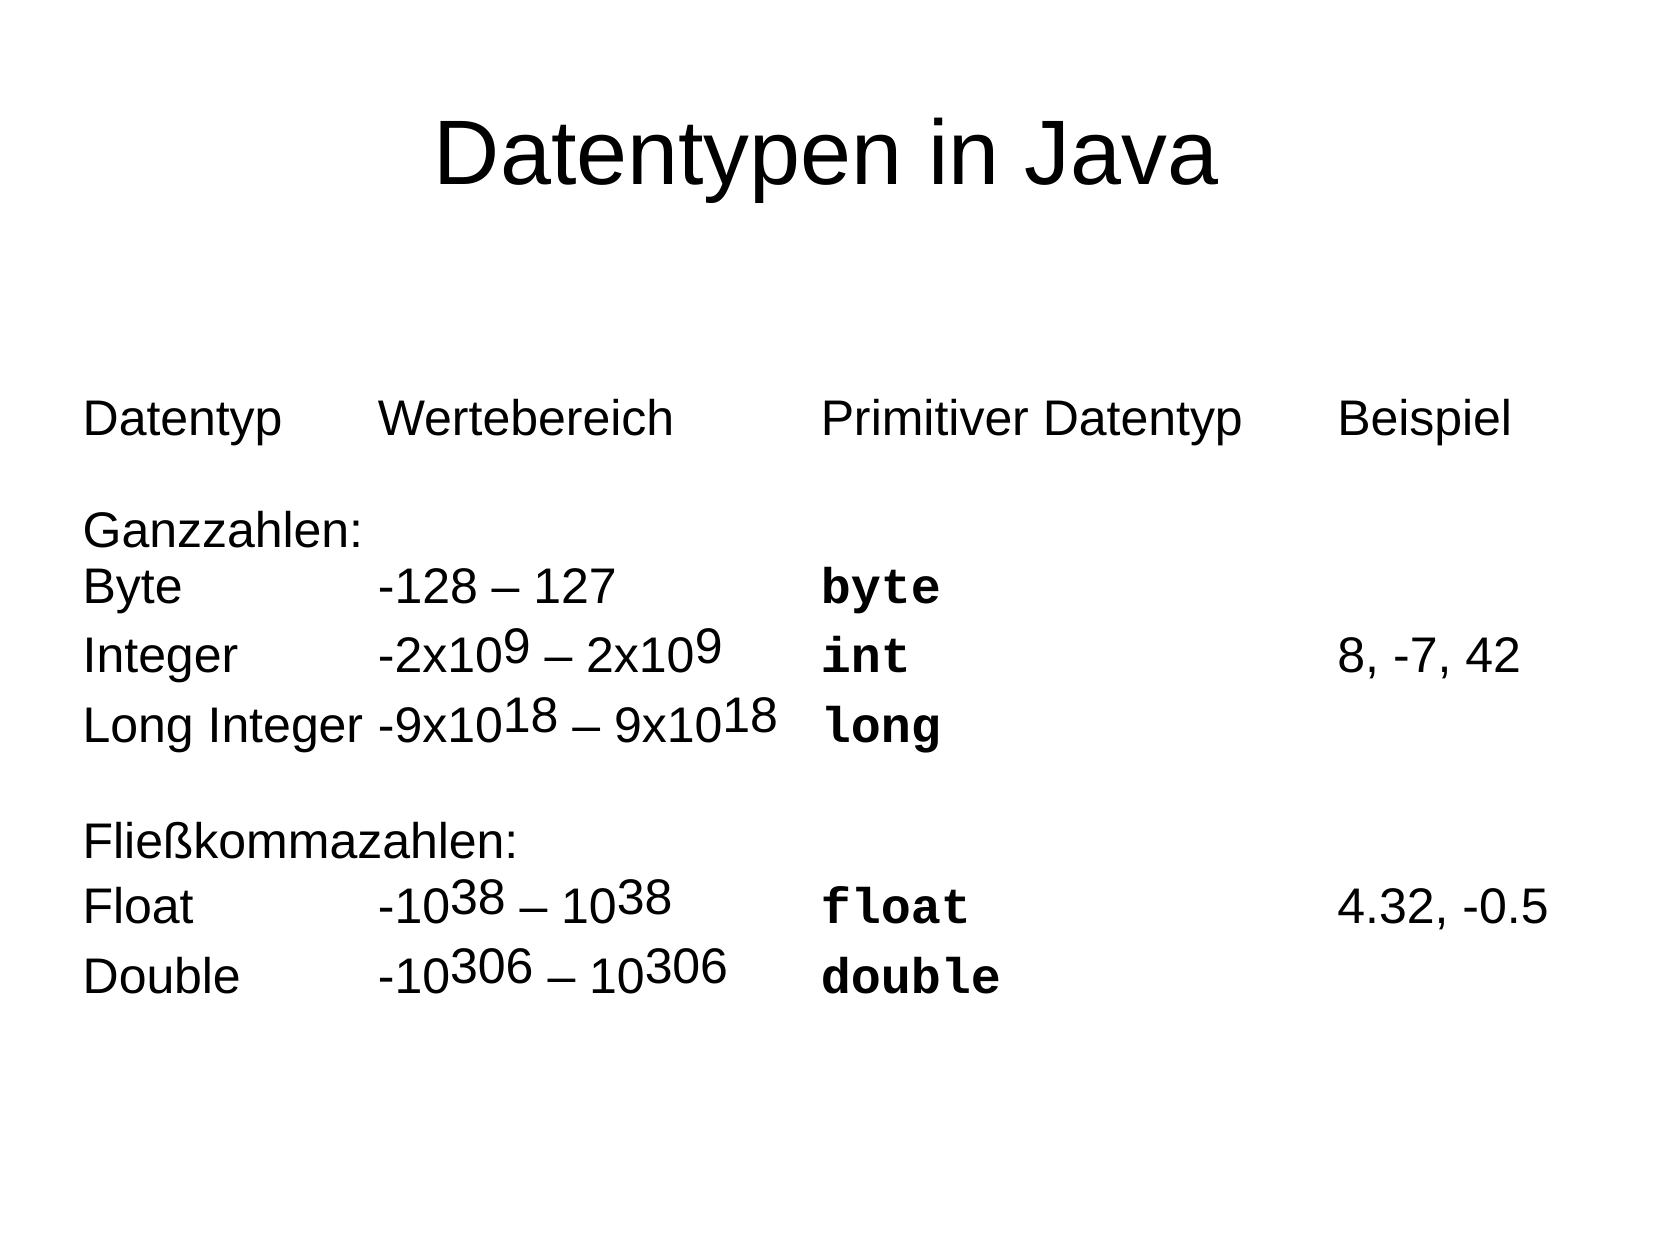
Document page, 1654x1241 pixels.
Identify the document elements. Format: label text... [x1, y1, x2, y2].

subtitle Datentyp Wertebereich Primitiver Datentyp Beispiel Ganzzahlen: Byte -128 – 127 byte Integer -2x109 – 2x109 int 8, -7, 42 Long Integer -9x1018 – 9x1018 long Fließkommazahlen: Float -1038 – 1038 float 4.32, -0.5 Double -10306 – 10306 double [82, 297, 1571, 1102]
title Datentypen in Java [82, 56, 1571, 250]
